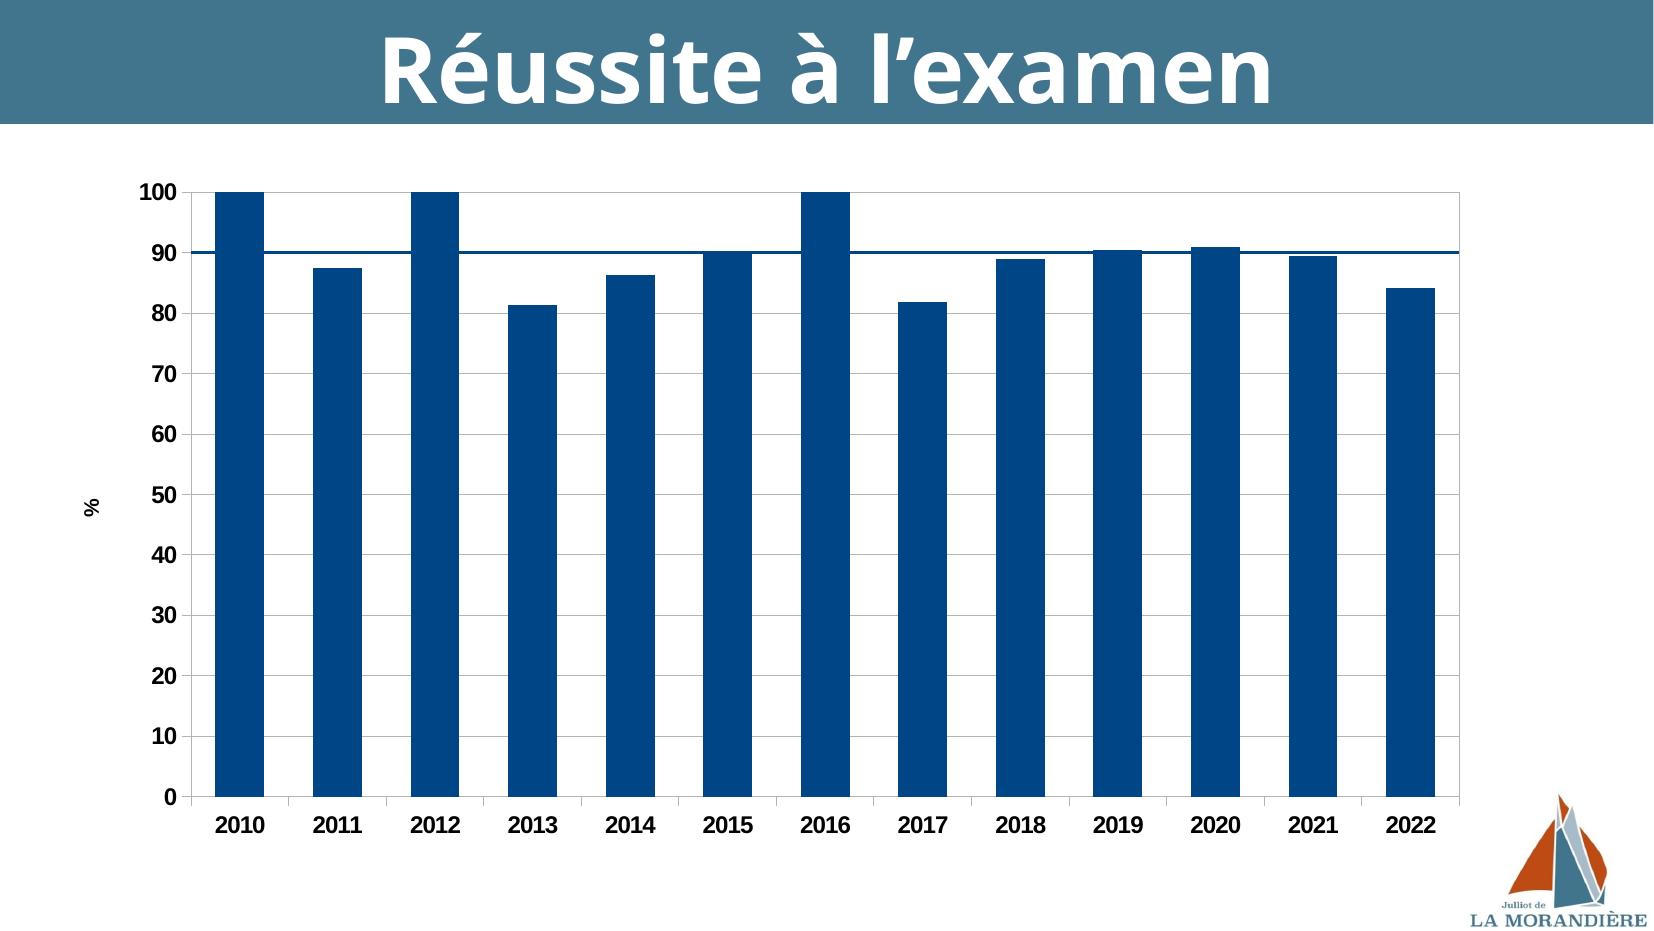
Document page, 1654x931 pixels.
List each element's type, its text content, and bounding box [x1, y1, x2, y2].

chart [47, 165, 1489, 852]
title Réussite à l’examen [0, 0, 1654, 124]
picture [1464, 789, 1650, 930]
